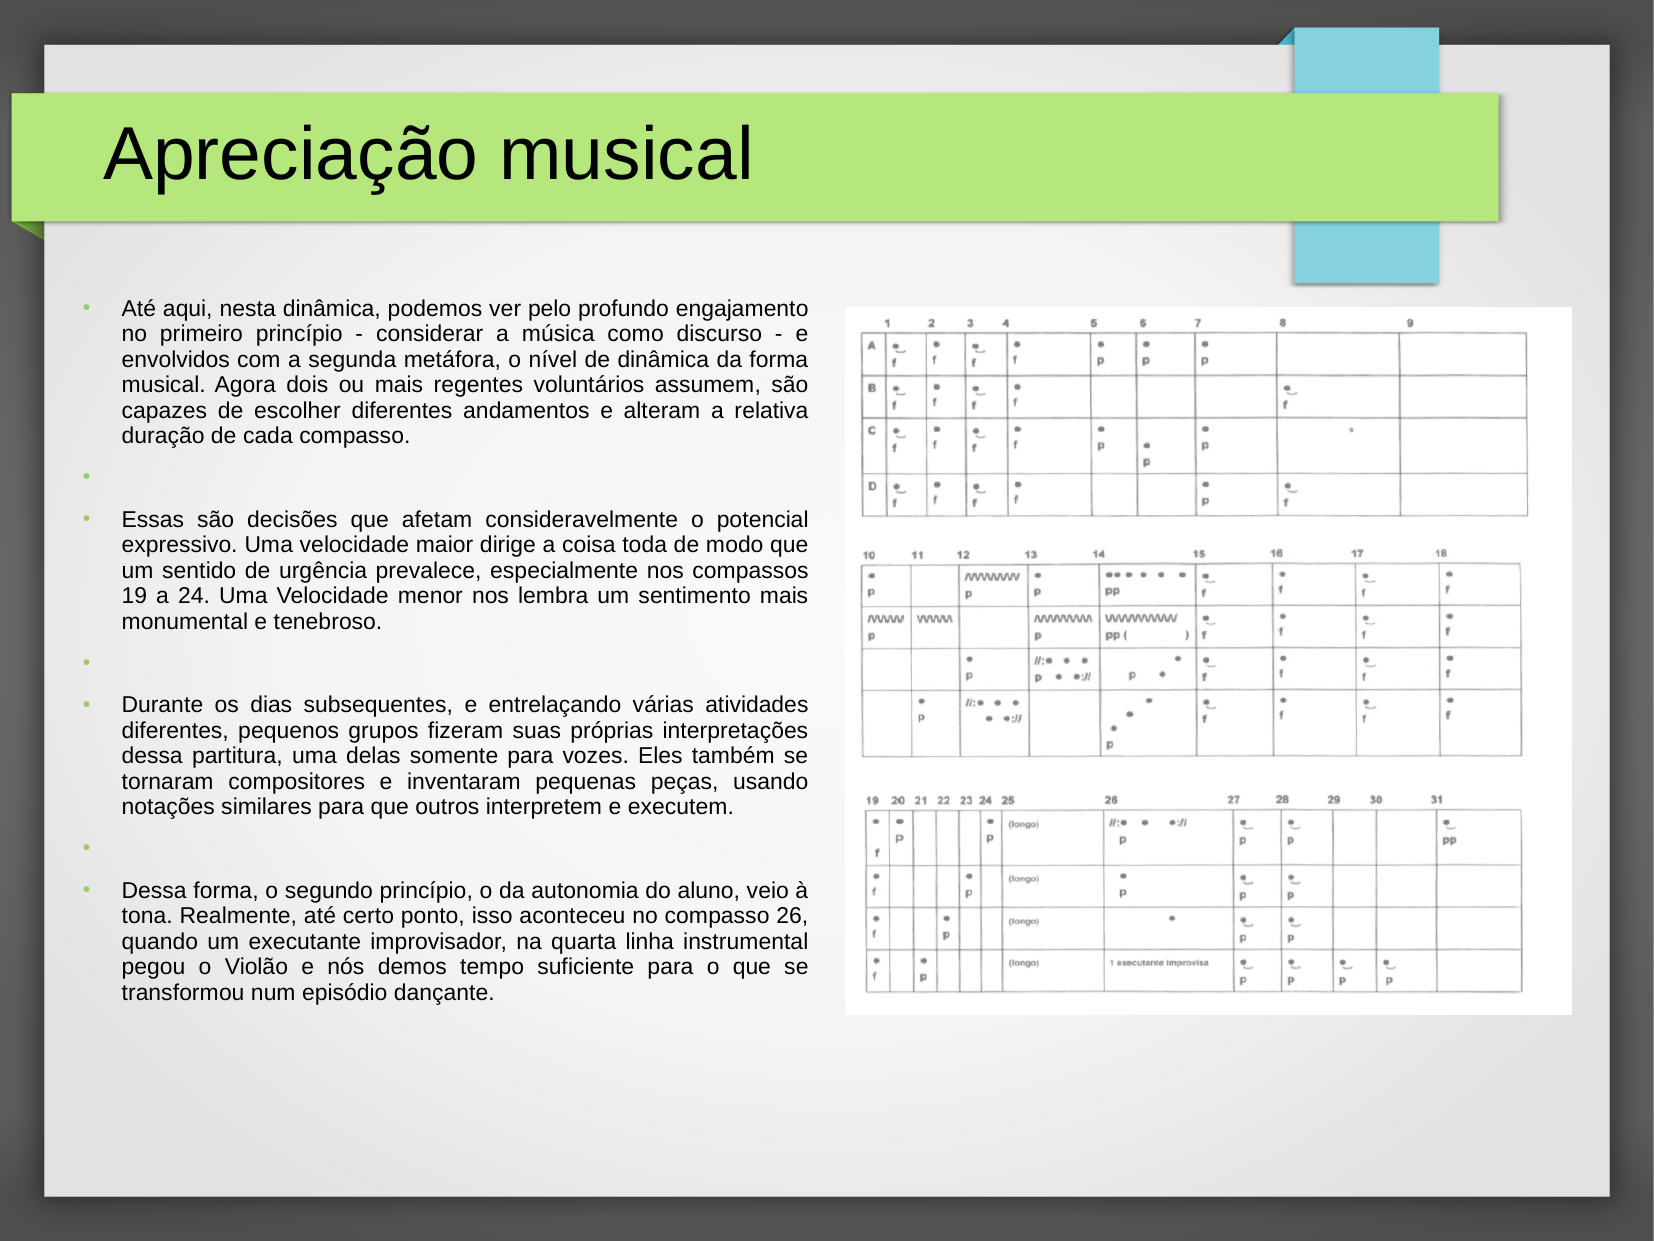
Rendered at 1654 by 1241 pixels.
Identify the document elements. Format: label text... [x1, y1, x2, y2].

list Até aqui, nesta dinâmica, podemos ver pelo profundo engajamento no primeiro princípio - considerar a música como discurso - e envolvidos com a segunda metáfora, o nível de dinâmica da forma musical. Agora dois ou mais regentes voluntários assumem, são capazes de escolher diferentes andamentos e alteram a relativa duração de cada compasso. Essas são decisões que afetam consideravelmente o potencial expressivo. Uma velocidade maior dirige a coisa toda de modo que um sentido de urgência prevalece, especialmente nos compassos 19 a 24. Uma Velocidade menor nos lembra um sentimento mais monumental e tenebroso. Durante os dias subsequentes, e entrelaçando várias atividades diferentes, pequenos grupos fizeram suas próprias interpretações dessa partitura, uma delas somente para vozes. Eles também se tornaram compositores e inventaram pequenas peças, usando notações similares para que outros interpretem e executem. Dessa forma, o segundo princípio, o da autonomia do aluno, veio à tona. Realmente, até certo ponto, isso aconteceu no compasso 26, quando um executante improvisador, na quarta linha instrumental pegou o Violão e nós demos tempo suficiente para o que se transformou num episódio dançante. [82, 295, 809, 1015]
picture [0, 0, 1654, 1241]
title Apreciação musical [82, 94, 1264, 213]
